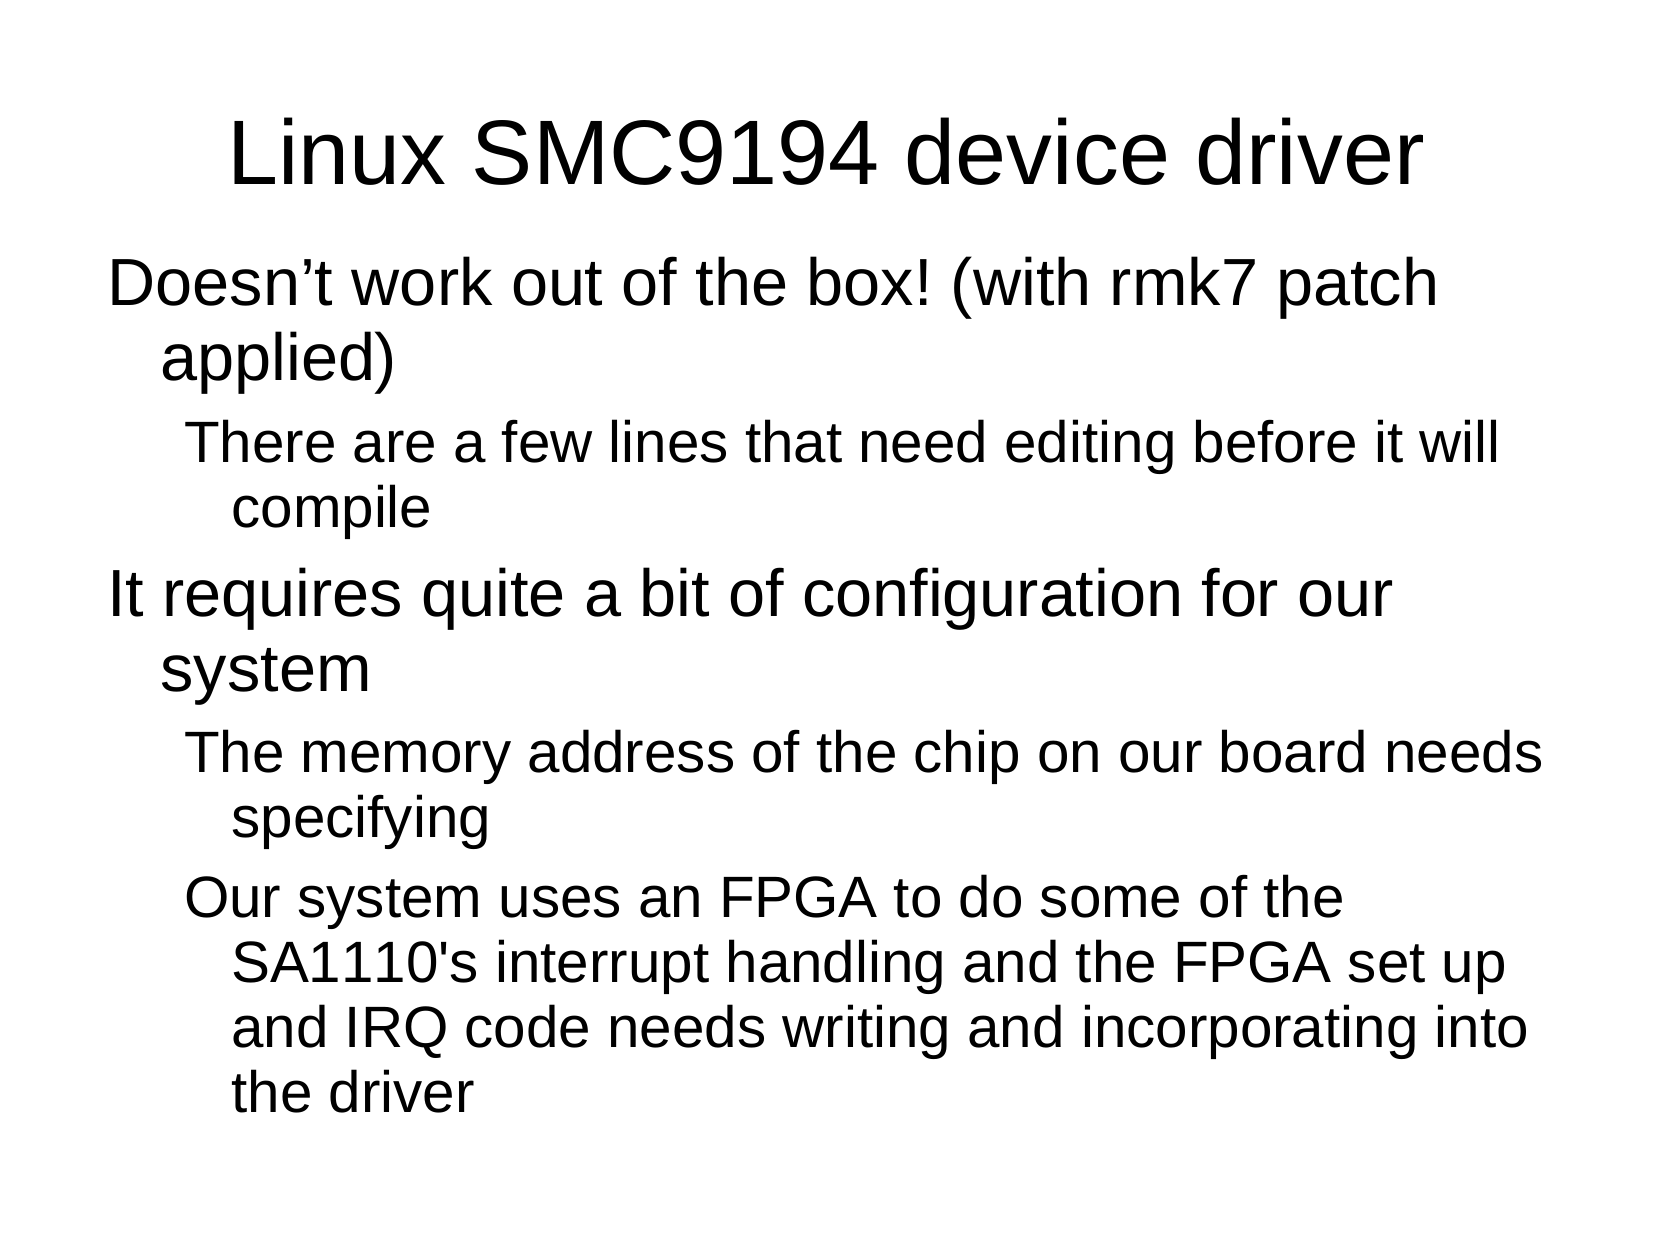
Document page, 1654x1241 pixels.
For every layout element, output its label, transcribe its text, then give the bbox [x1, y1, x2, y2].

list Doesn’t work out of the box! (with rmk7 patch applied) There are a few lines that need editing before it will compile It requires quite a bit of configuration for our system The memory address of the chip on our board needs specifying Our system uses an FPGA to do some of the SA1110's interrupt handling and the FPGA set up and IRQ code needs writing and incorporating into the driver [75, 237, 1564, 1241]
title Linux SMC9194 device driver [82, 49, 1571, 257]
